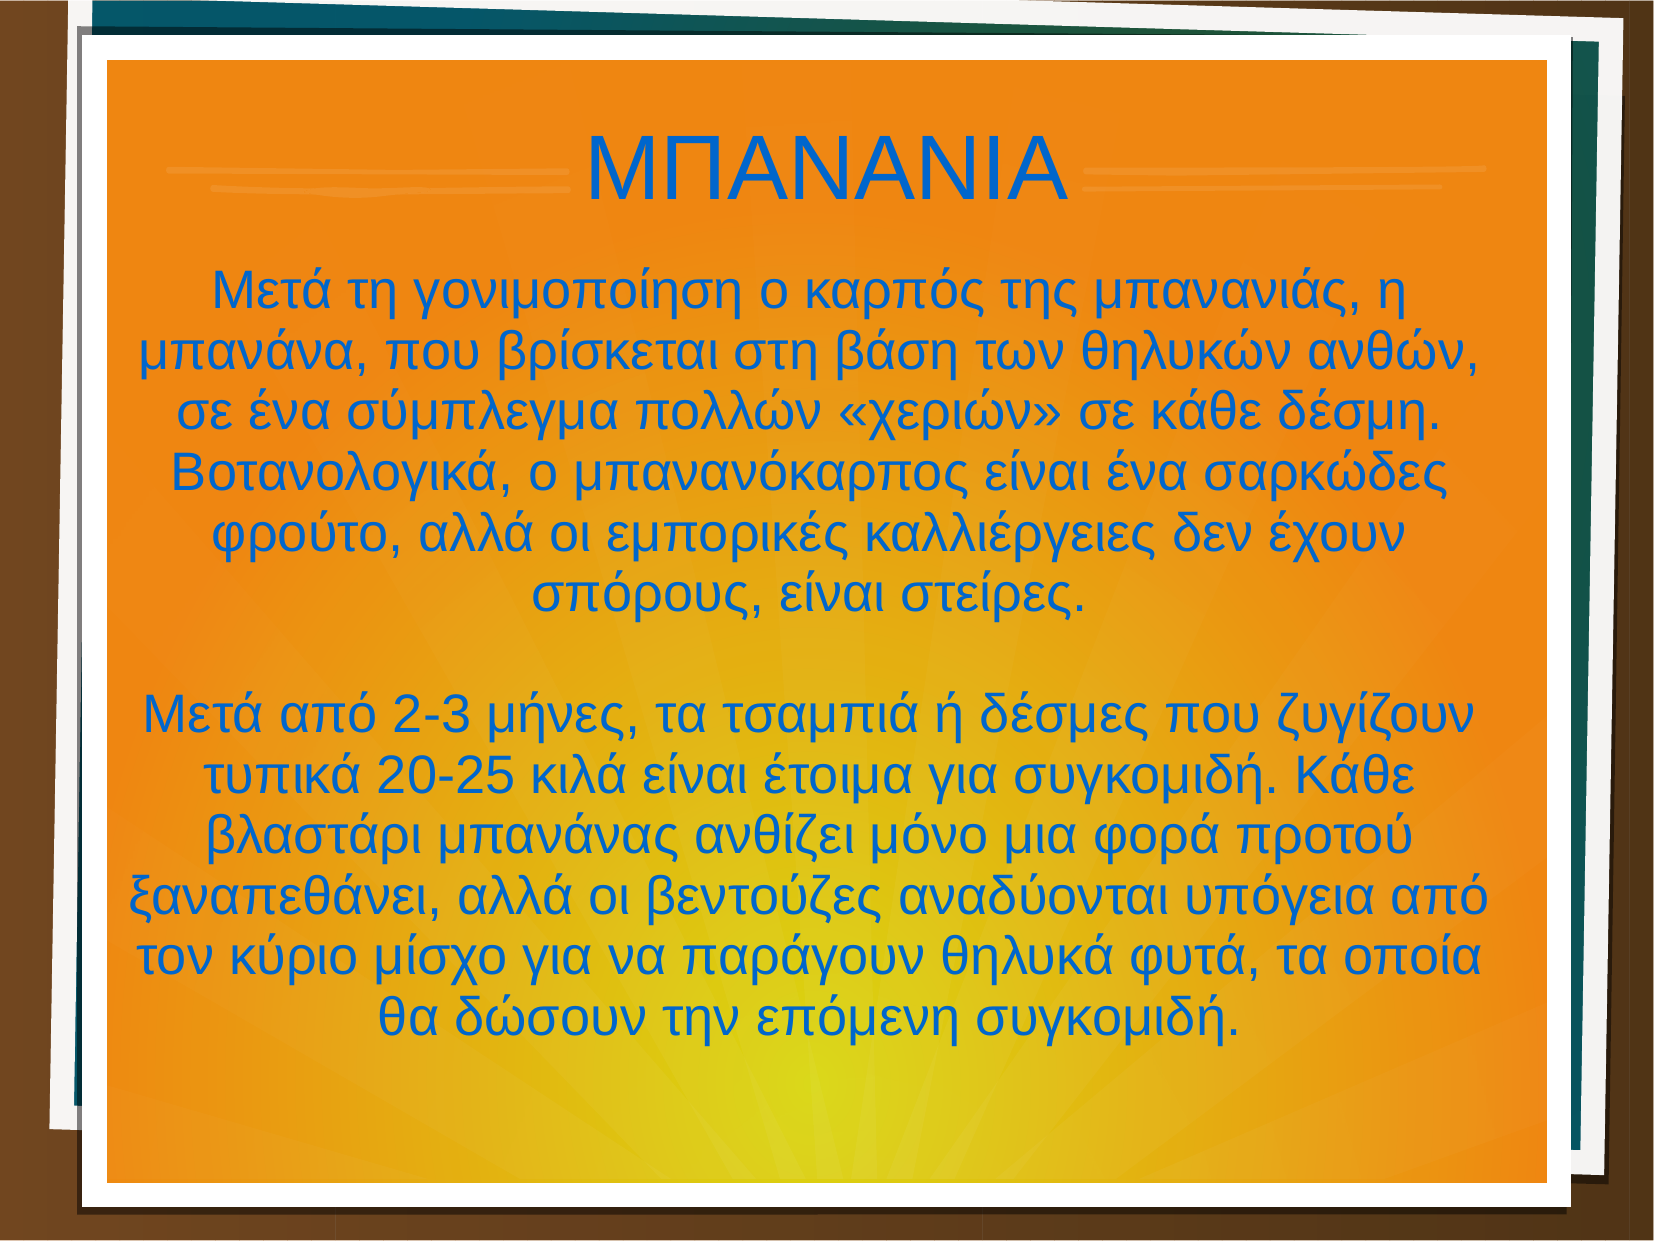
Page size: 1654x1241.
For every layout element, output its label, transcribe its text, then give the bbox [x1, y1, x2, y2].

title ΜΠΑΝΑΝΙΑ [566, 78, 1087, 257]
subtitle Μετά τη γονιμοποίηση ο καρπός της μπανανιάς, η μπανάνα, που βρίσκεται στη βάση των θηλυκών ανθών, σε ένα σύμπλεγμα πολλών «χεριών» σε κάθε δέσμη. Βοτανολογικά, ο μπανανόκαρπος είναι ένα σαρκώδες φρούτο, αλλά οι εμπορικές καλλιέργειες δεν έχουν σπόρους, είναι στείρες. Μετά από 2-3 μήνες, τα τσαμπιά ή δέσμες που ζυγίζουν τυπικά 20-25 κιλά είναι έτοιμα για συγκομιδή. Κάθε βλαστάρι μπανάνας ανθίζει μόνο μια φορά προτού ξαναπεθάνει, αλλά οι βεντούζες αναδύονται υπόγεια από τον κύριο μίσχο για να παράγουν θηλυκά φυτά, τα οποία θα δώσουν την επόμενη συγκομιδή. [118, 259, 1503, 1047]
